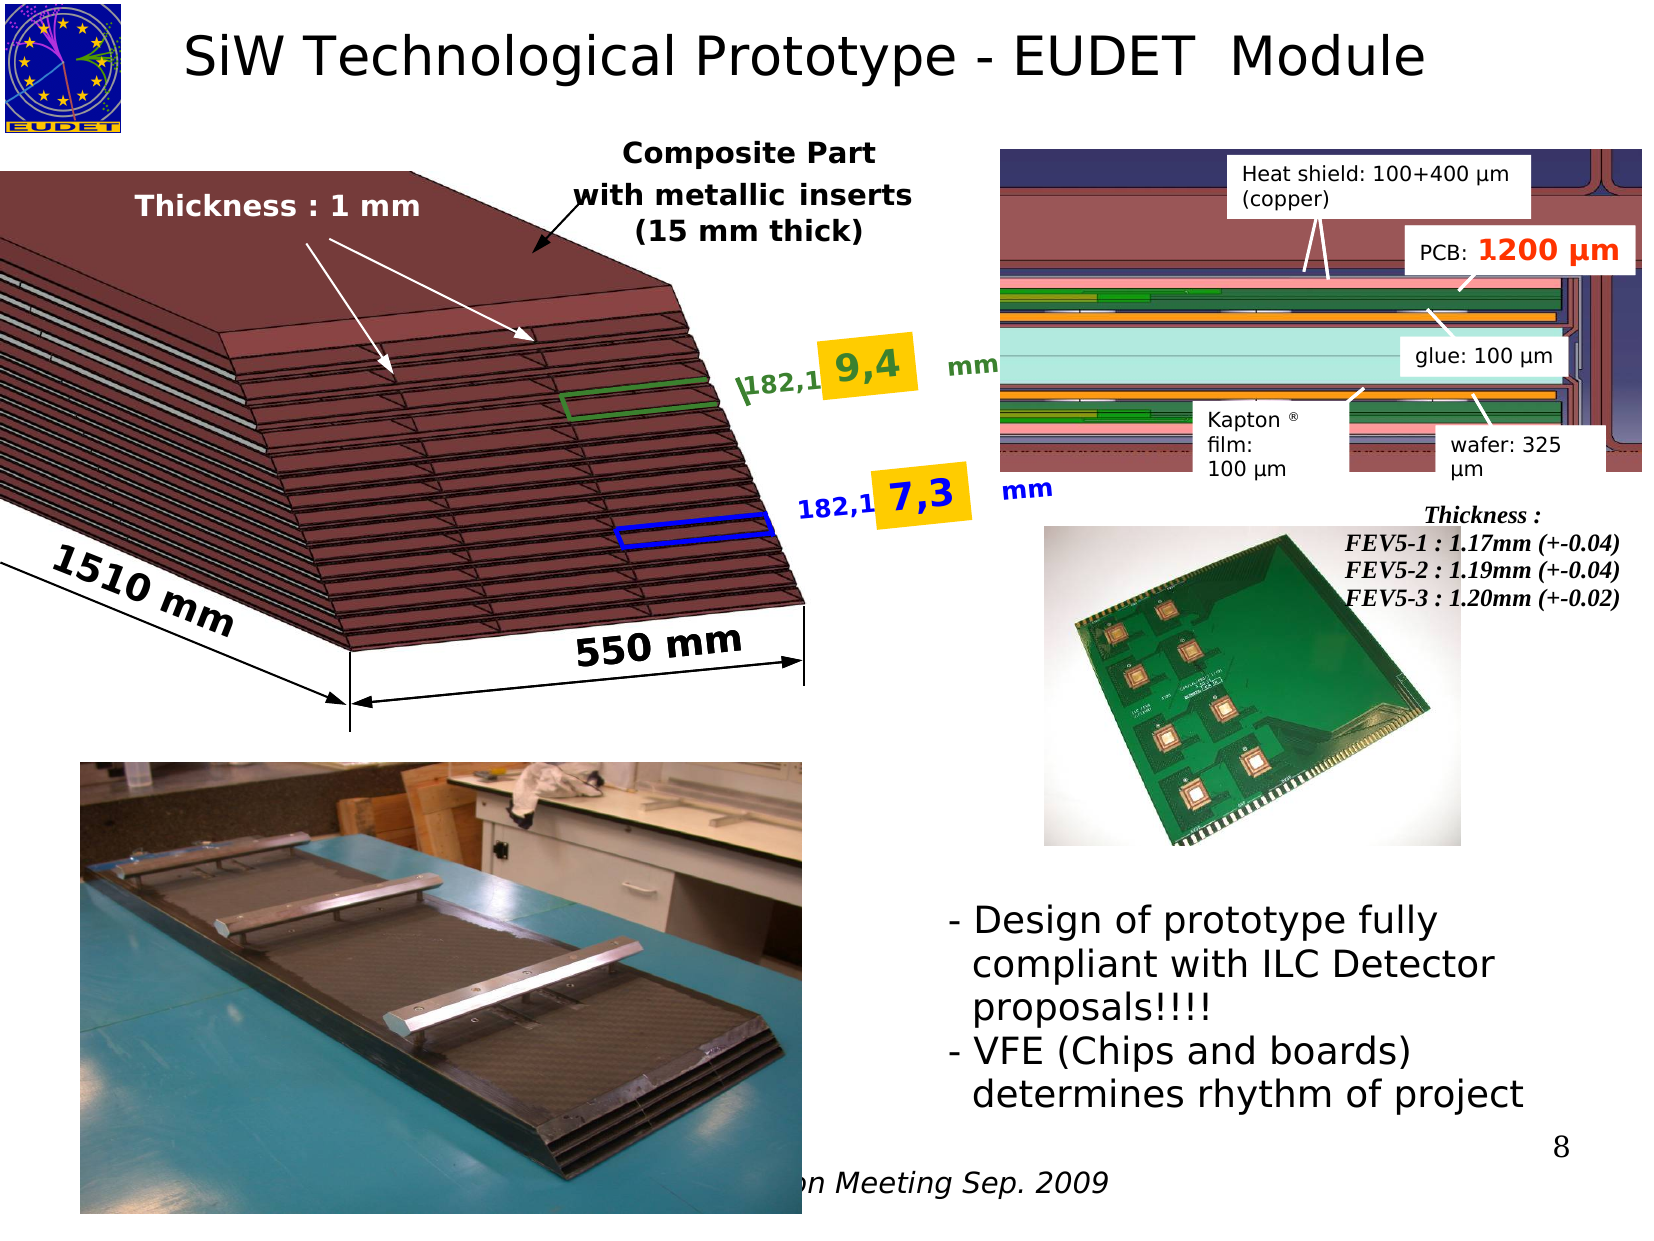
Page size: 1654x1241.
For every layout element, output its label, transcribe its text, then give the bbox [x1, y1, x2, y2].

text_box 182,1 × mm [726, 340, 1000, 411]
text_box Thickness : FEV5-1 : 1.17mm (+-0.04) FEV5-2 : 1.19mm (+-0.04) FEV5-3 : 1.20mm (+-0.02) [1330, 493, 1636, 620]
text_box 182,1 × mm [780, 481, 876, 535]
picture [80, 762, 802, 1214]
text_box 7,3 [870, 461, 973, 530]
text_box 1510 mm [30, 522, 260, 659]
title SiW Technological Prototype - EUDET Module [131, 17, 1482, 113]
text_box Heat shield: 100+400 µm (copper) [1227, 154, 1532, 219]
text_box Kapton ® film: 100 µm [1192, 401, 1350, 490]
text_box PCB: 1200 µm [1404, 225, 1636, 276]
picture [1044, 526, 1461, 846]
text_box 9,4 [816, 331, 919, 401]
text_box 550 mm [557, 606, 761, 686]
picture [660, 661, 803, 677]
text_box Thickness : 1 mm [119, 181, 437, 232]
text_box 182,1 × mm [968, 469, 1071, 517]
text_box glue: 100 µm [1400, 336, 1569, 377]
picture [5, 4, 121, 133]
text_box - Design of prototype fully compliant with ILC Detector proposals!!!! - VFE (Chips and boards) determines rhythm of project [933, 891, 1527, 1125]
text_box Composite Part with metallic inserts (15 mm thick) [557, 128, 941, 257]
picture [0, 564, 273, 677]
picture [1000, 149, 1642, 472]
picture [0, 171, 847, 677]
text_box wafer: 325 µm [1435, 425, 1606, 490]
